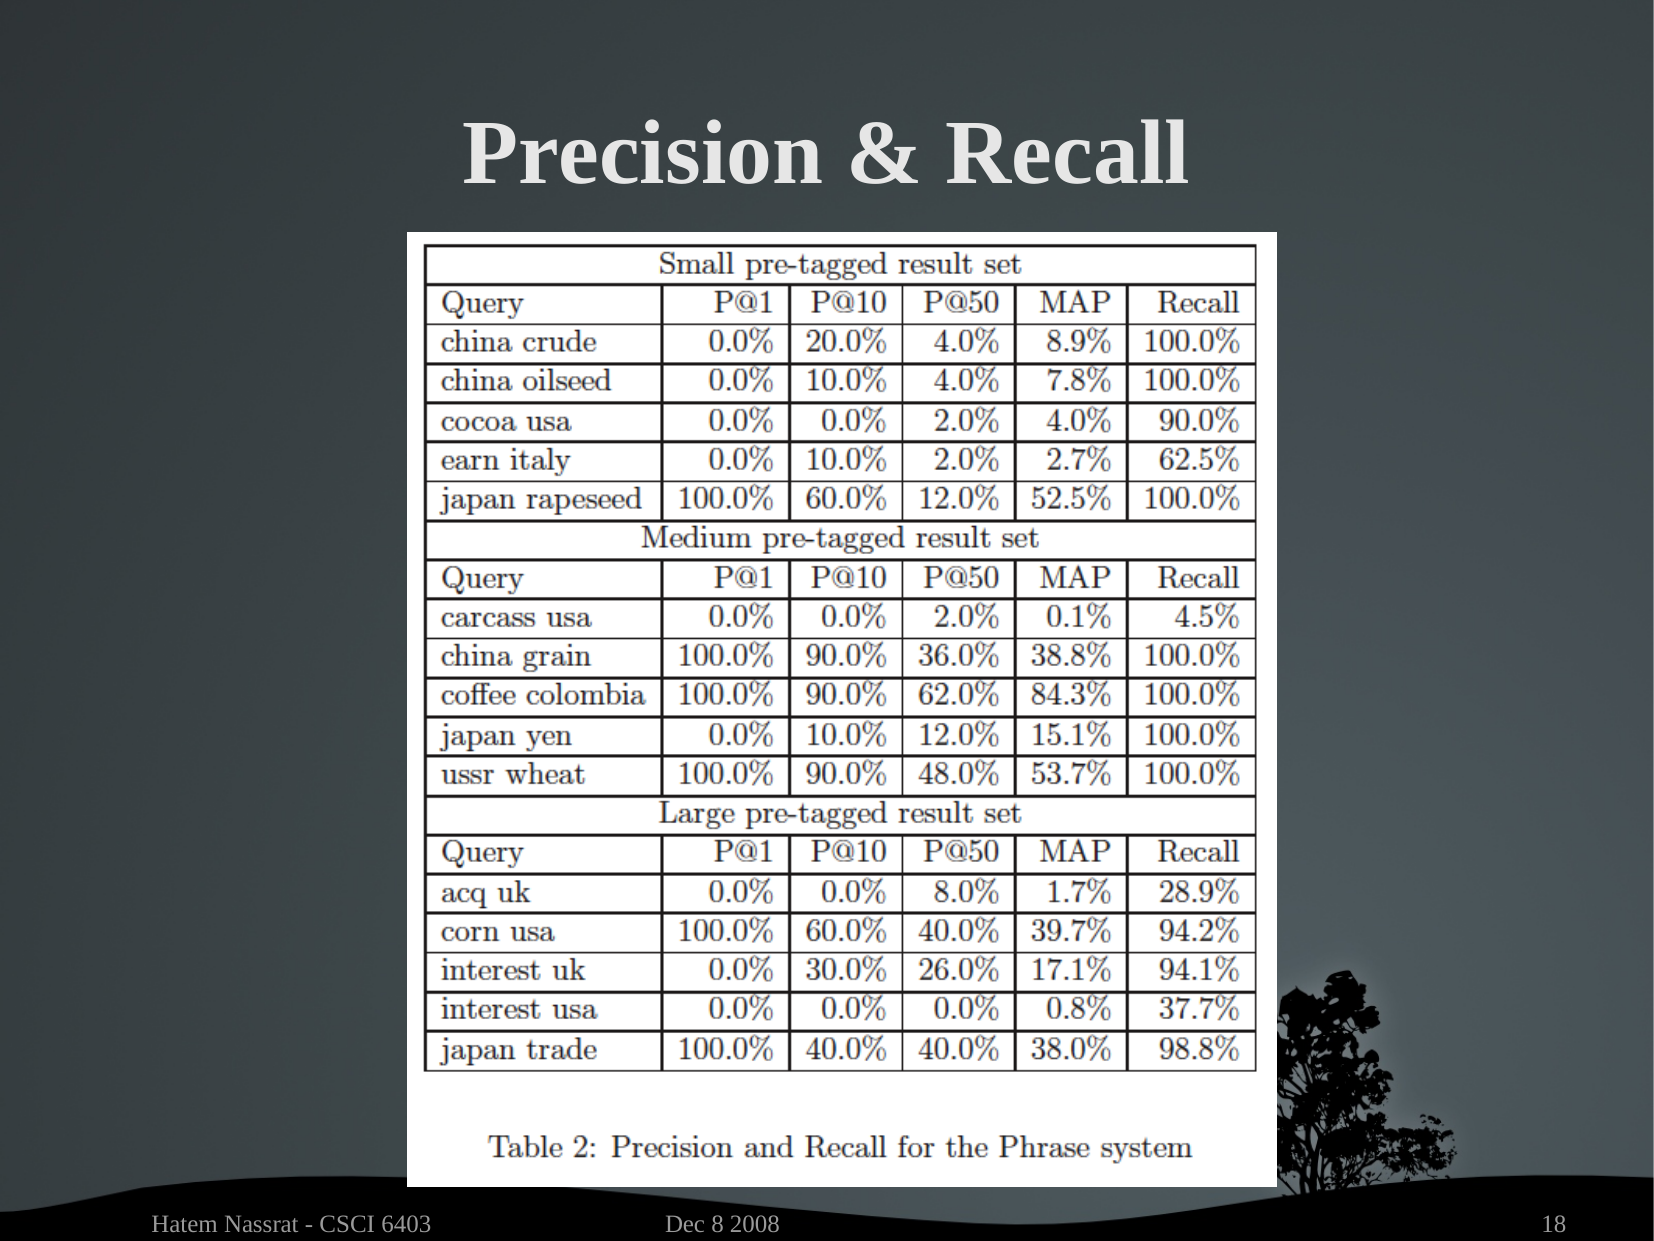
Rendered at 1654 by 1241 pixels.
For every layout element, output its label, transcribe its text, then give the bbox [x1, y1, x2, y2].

title Precision & Recall [82, 49, 1571, 257]
picture [0, 0, 1654, 1241]
